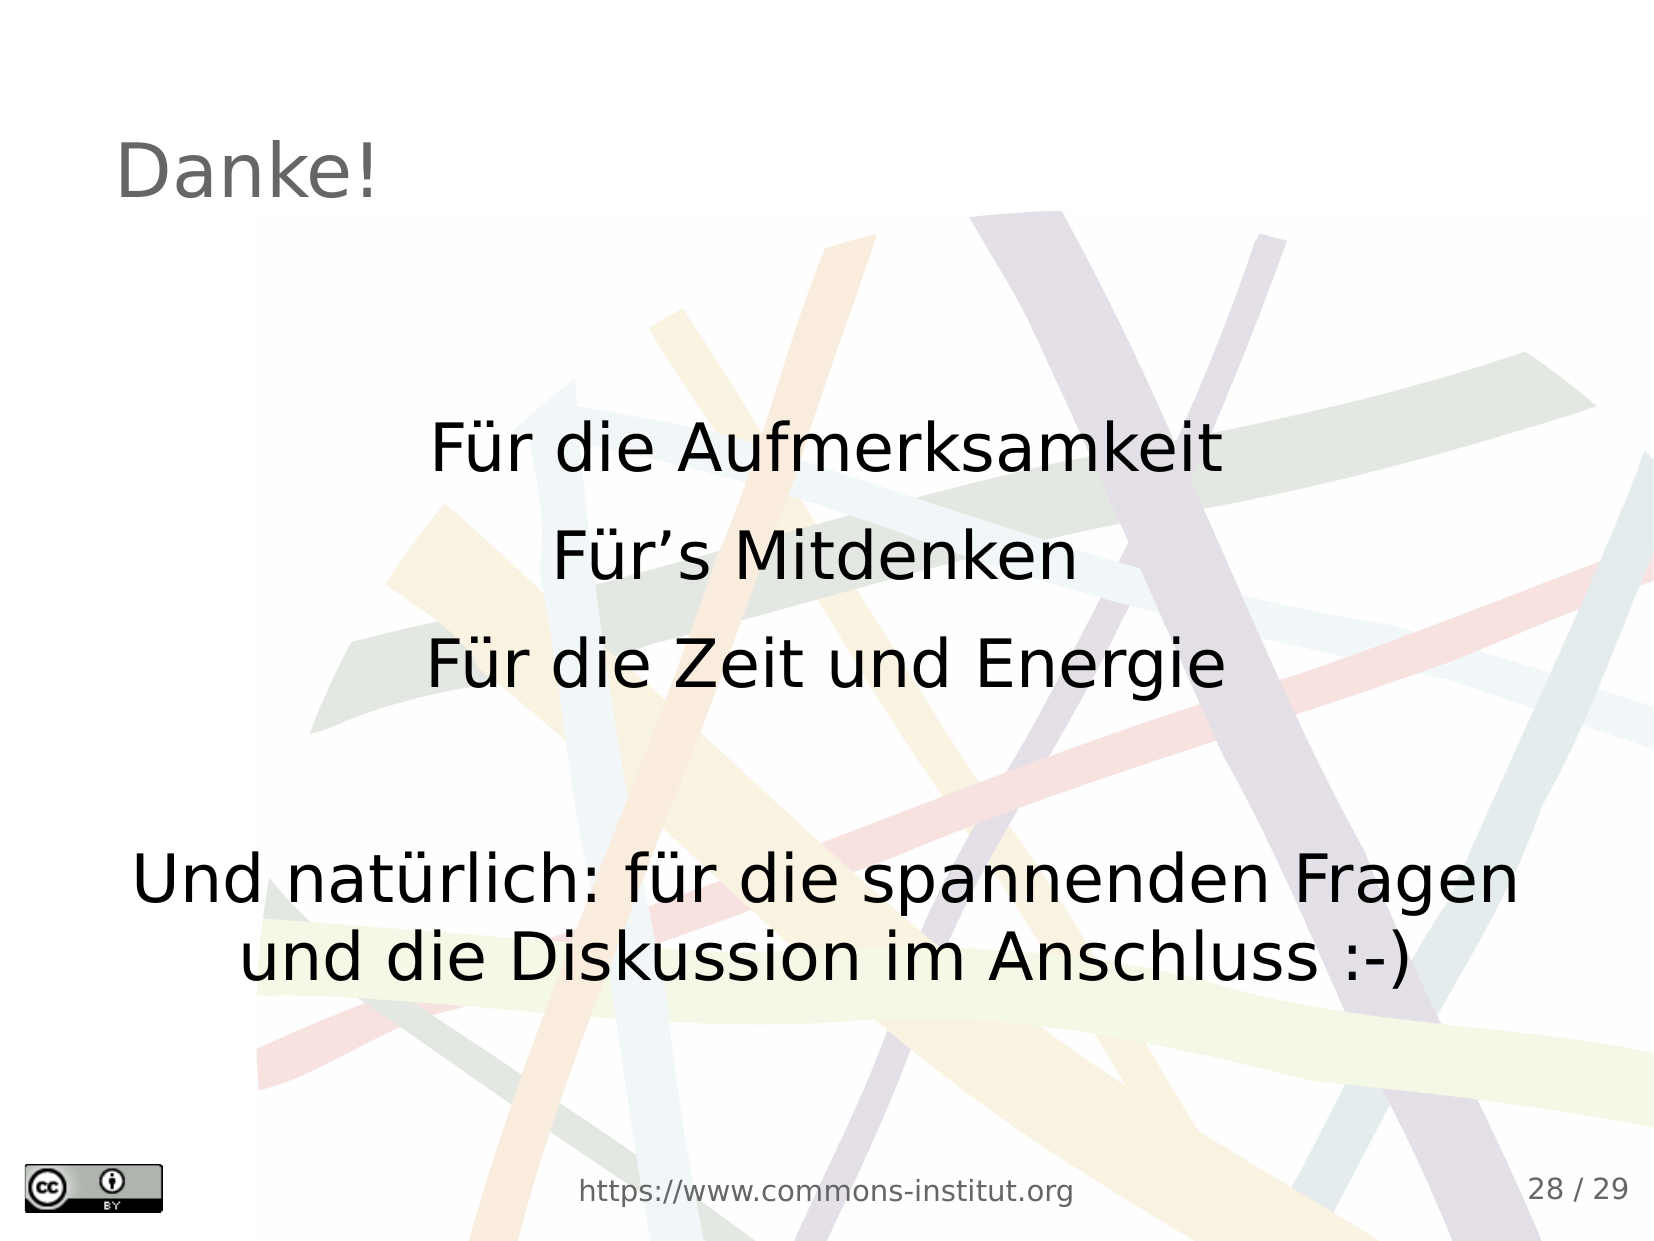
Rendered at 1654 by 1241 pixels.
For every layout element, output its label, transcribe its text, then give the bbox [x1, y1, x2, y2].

title Danke! [114, 73, 1539, 271]
list Für die Aufmerksamkeit Für’s Mitdenken Für die Zeit und Energie Und natürlich: für die spannenden Fragen und die Diskussion im Anschluss :-) [114, 302, 1539, 1102]
text_box https://www.commons-institut.org [0, 1167, 1654, 1217]
